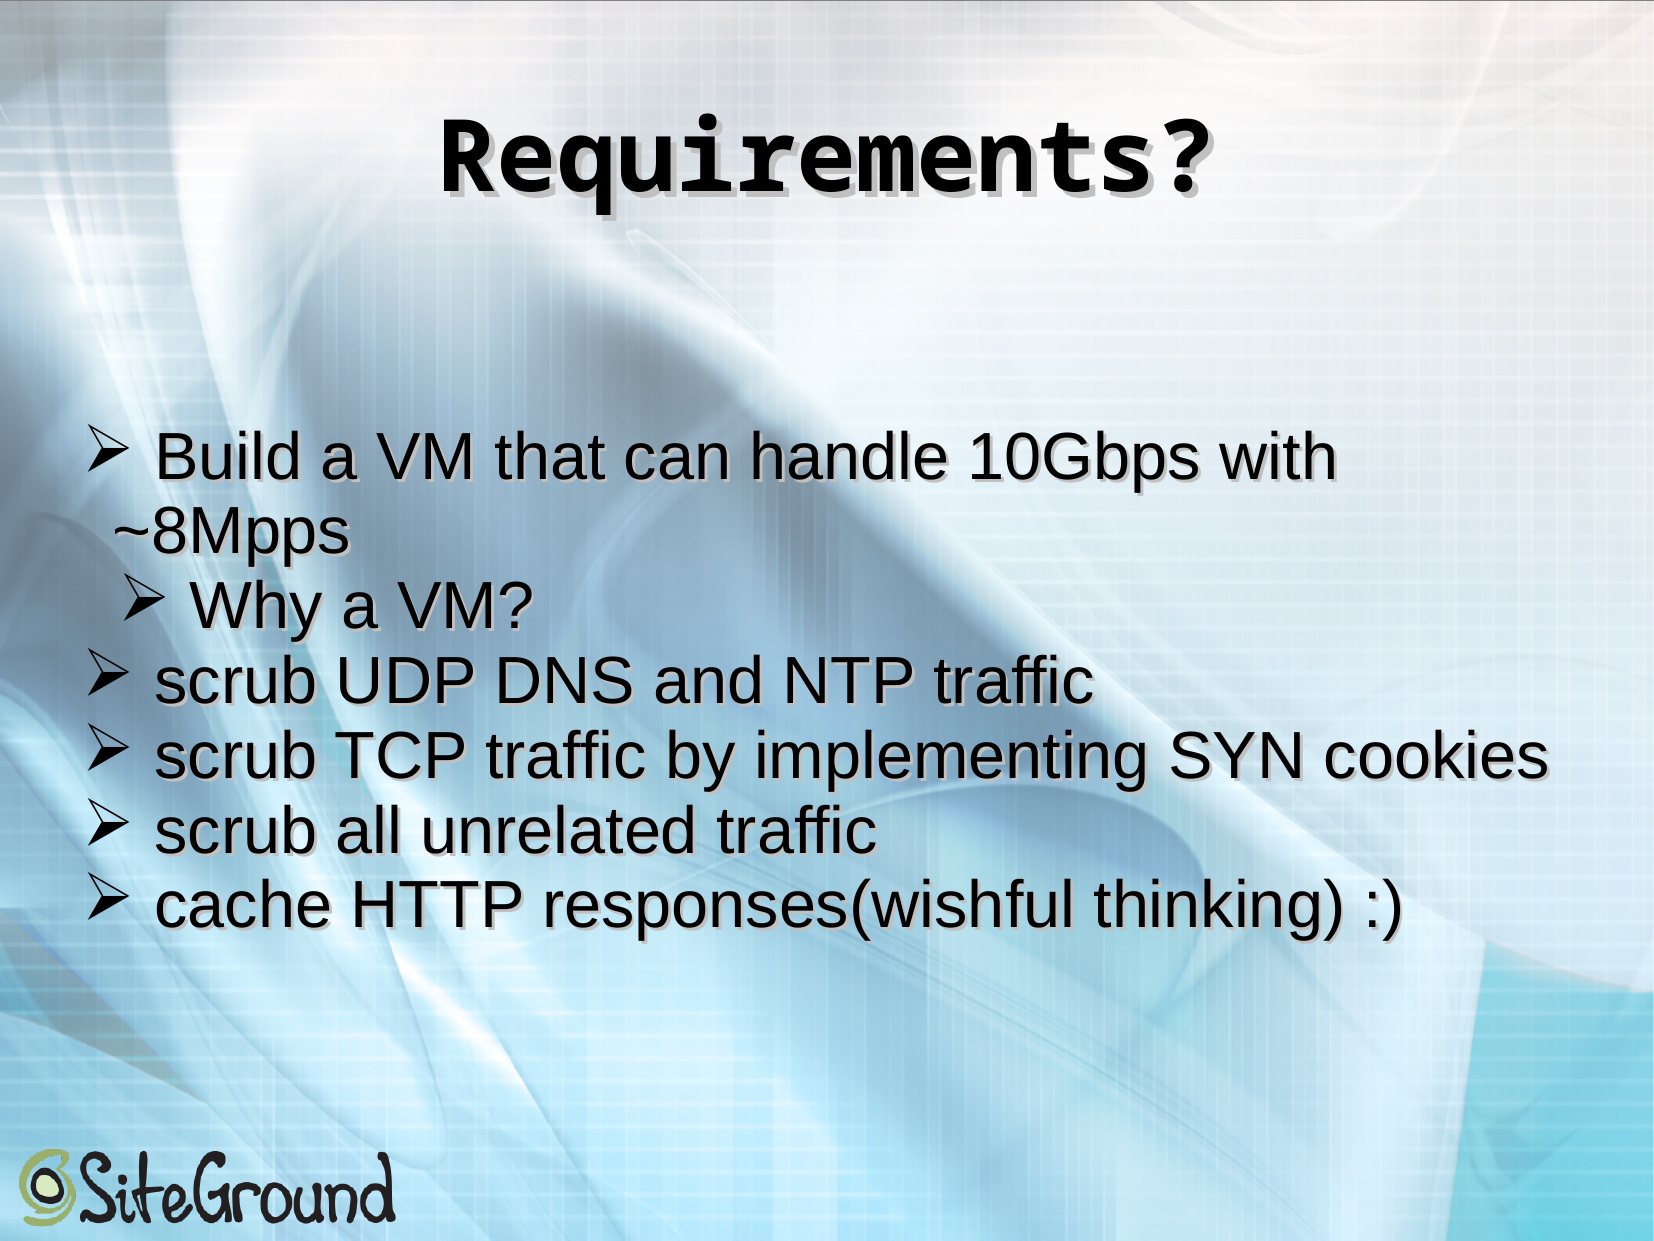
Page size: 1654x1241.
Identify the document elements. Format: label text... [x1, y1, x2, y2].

title Requirements? [82, 49, 1571, 195]
picture [15, 1145, 396, 1233]
subtitle Build a VM that can handle 10Gbps with ~8Mpps Why a VM? scrub UDP DNS and NTP traffic scrub TCP traffic by implementing SYN cookies scrub all unrelated traffic cache HTTP responses(wishful thinking) :) [82, 195, 1571, 1091]
